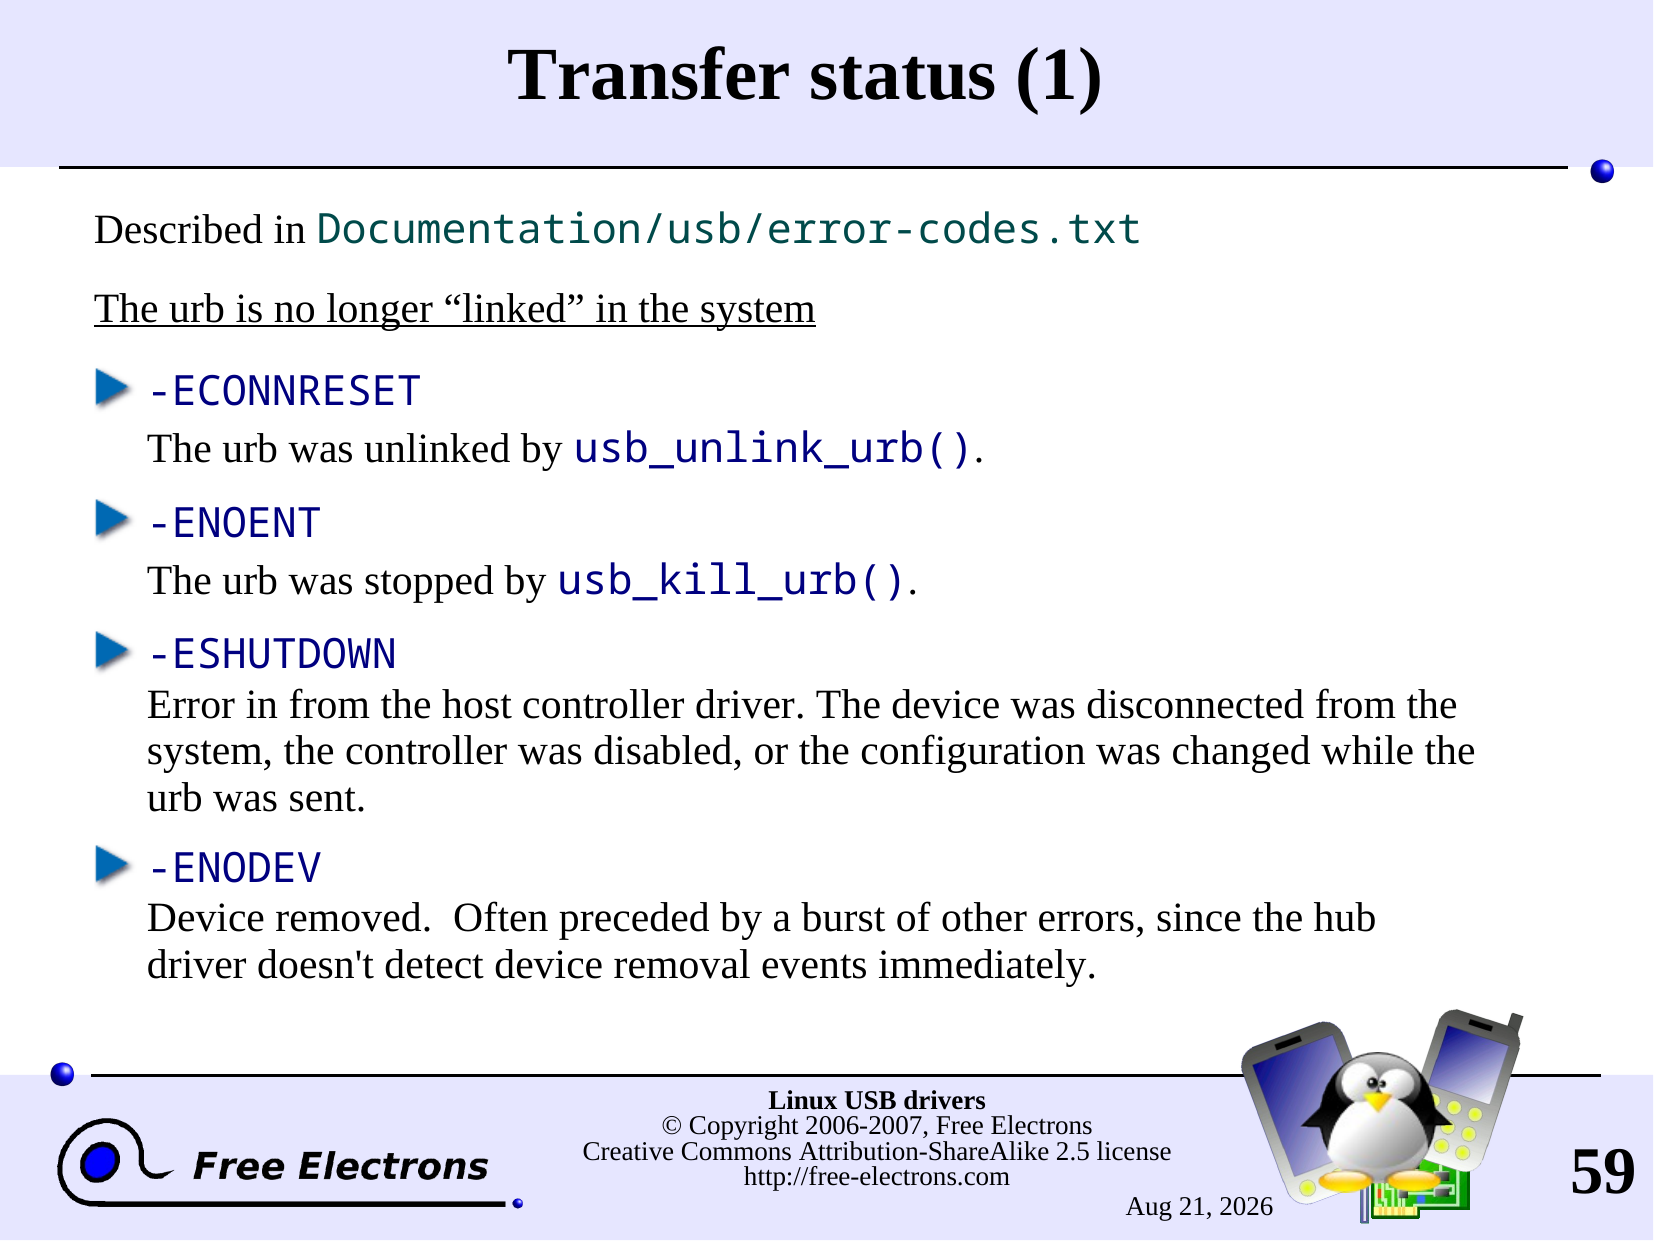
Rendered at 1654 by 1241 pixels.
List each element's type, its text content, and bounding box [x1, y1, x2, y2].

picture [50, 1107, 527, 1216]
title Transfer status (1) [60, 25, 1551, 124]
picture [1225, 998, 1538, 1241]
list Described in Documentation/usb/error-codes.txt The urb is no longer “linked” in the system -ECONNRESET The urb was unlinked by usb_unlink_urb(). -ENOENT The urb was stopped by usb_kill_urb(). -ESHUTDOWN Error in from the host controller driver. The device was disconnected from the system, the controller was disabled, or the configuration was changed while the urb was sent. -ENODEV Device removed. Often preceded by a burst of other errors, since the hub driver doesn't detect device removal events immediately. [76, 198, 1489, 1049]
